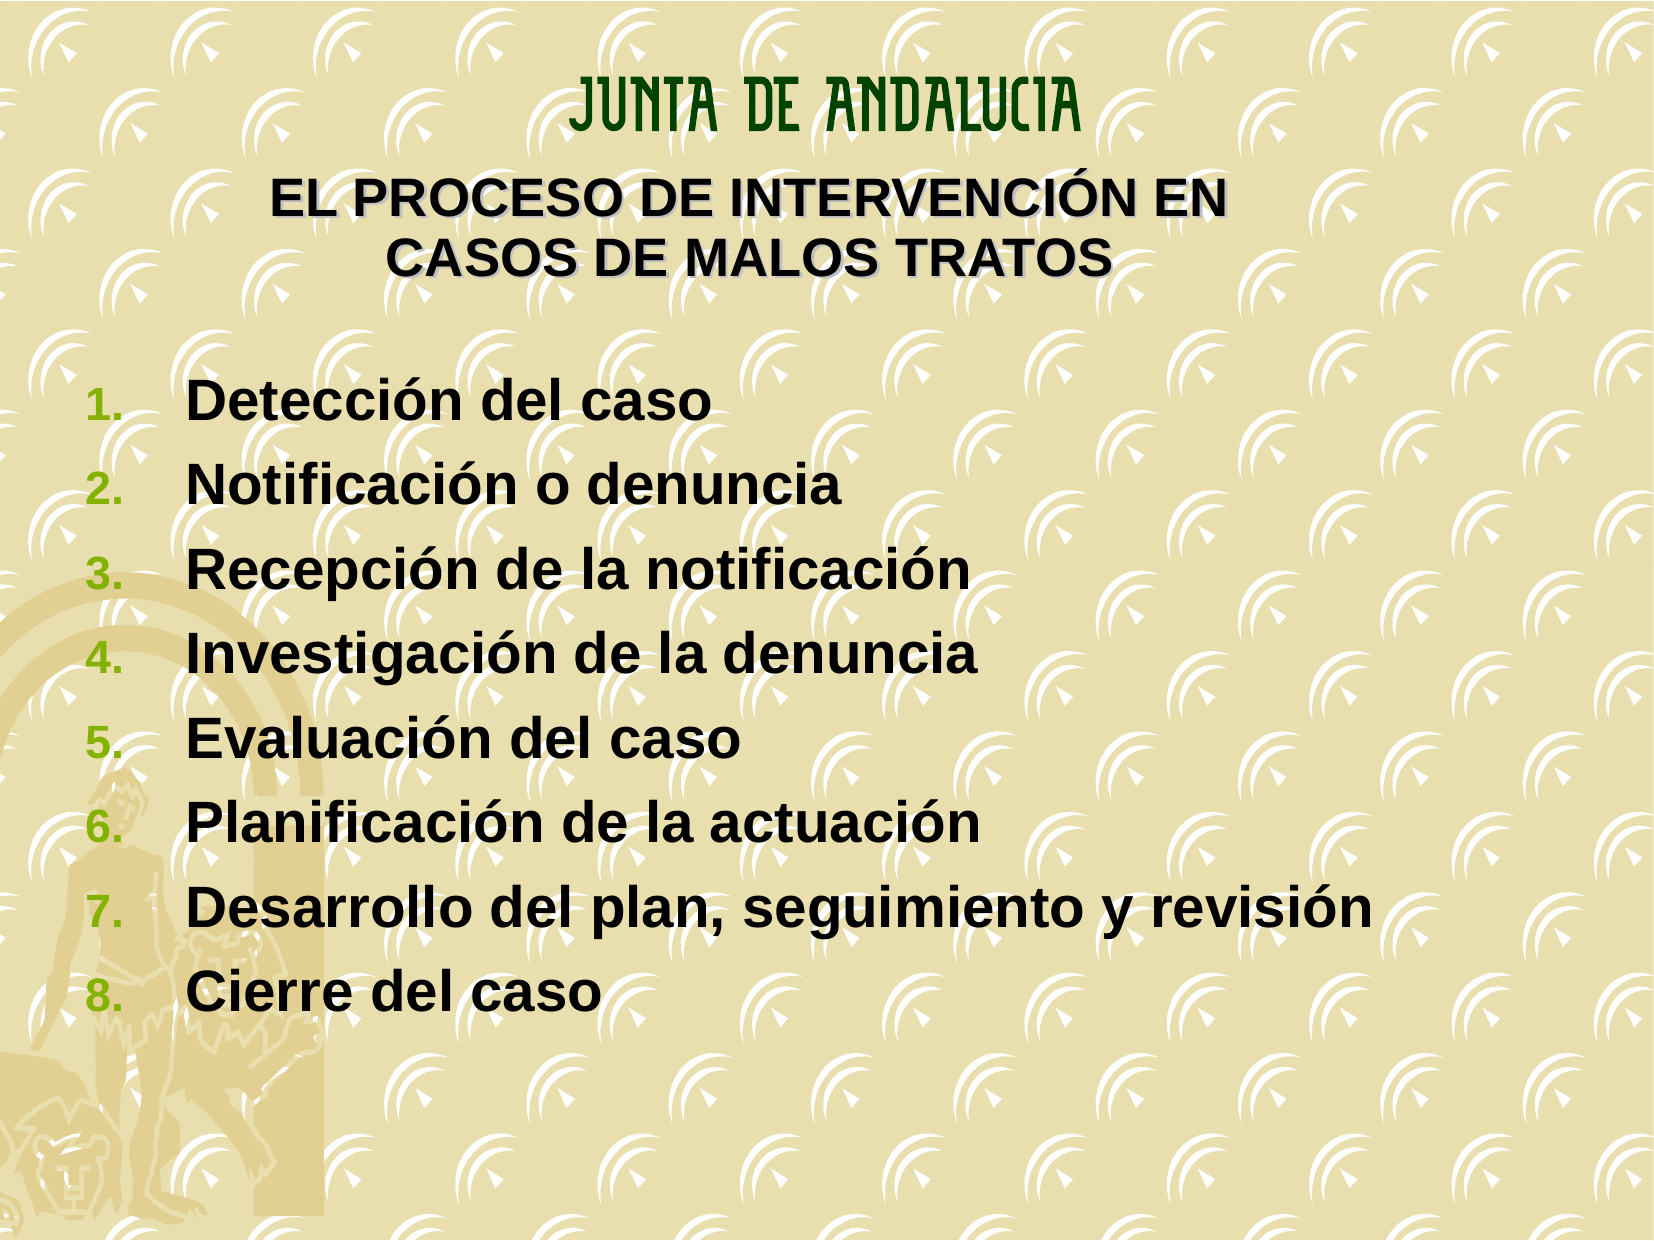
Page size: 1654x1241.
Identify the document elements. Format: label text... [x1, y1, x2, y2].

list Detección del caso Notificación o denuncia Recepción de la notificación Investigación de la denuncia Evaluación del caso Planificación de la actuación Desarrollo del plan, seguimiento y revisión Cierre del caso [70, 354, 1421, 1098]
text_box EL PROCESO DE INTERVENCIÓN EN CASOS DE MALOS TRATOS [236, 159, 1264, 248]
picture [0, 0, 1654, 1241]
text_box [35, 248, 1647, 1161]
